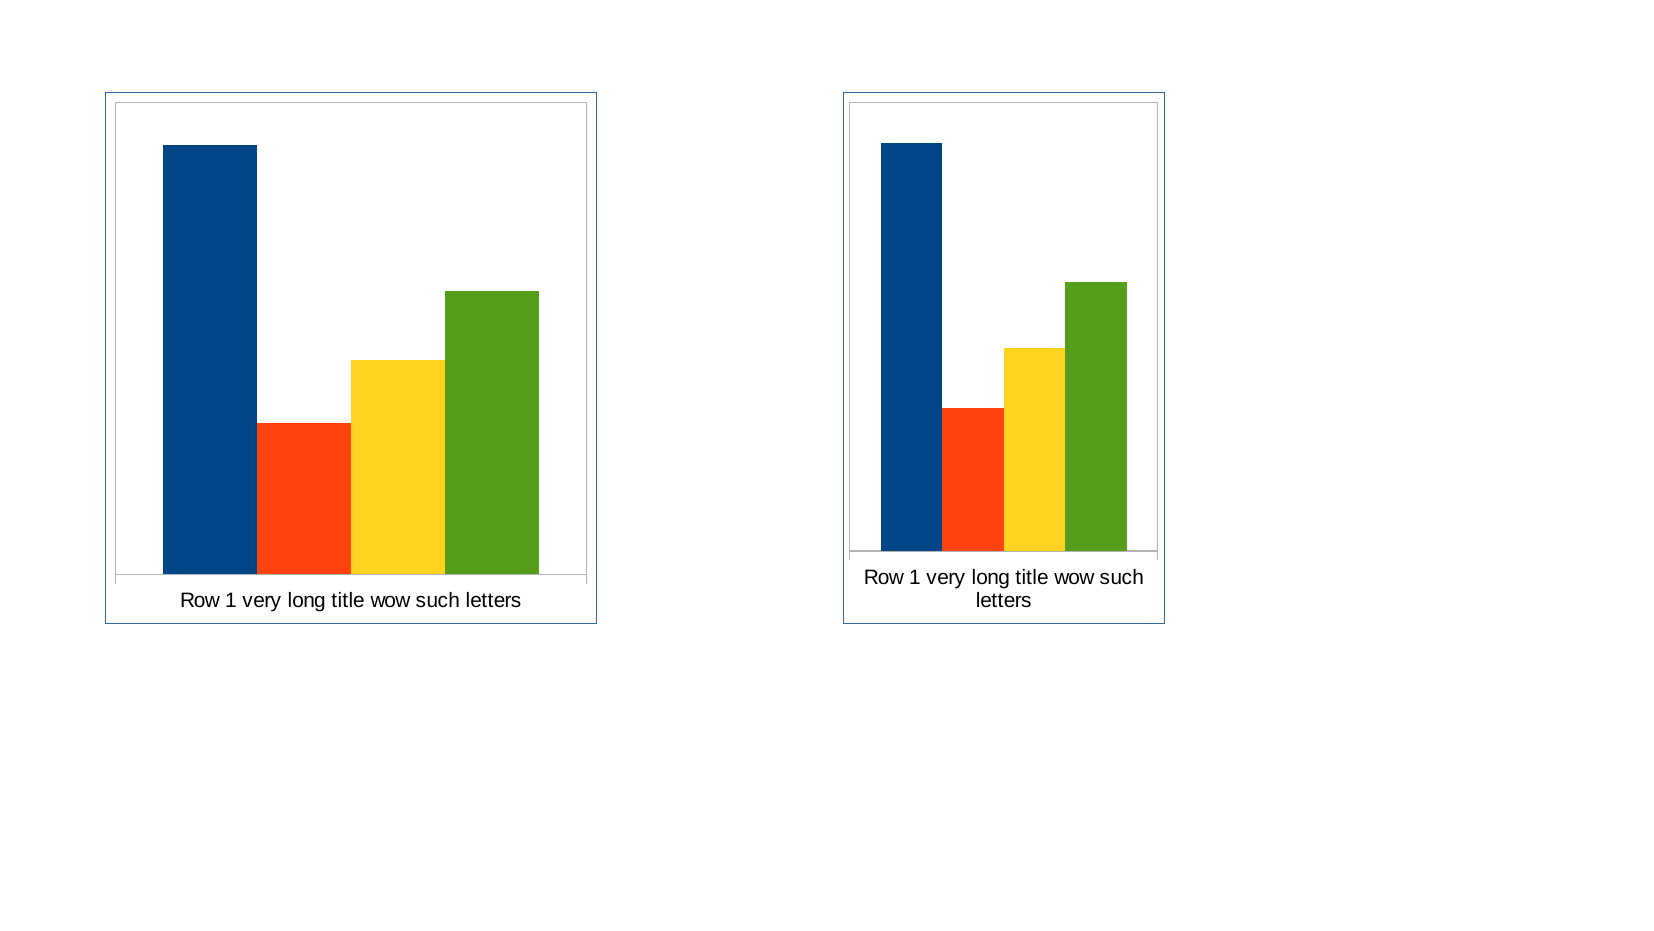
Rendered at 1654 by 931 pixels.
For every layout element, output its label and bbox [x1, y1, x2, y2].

chart [105, 92, 597, 624]
chart [843, 92, 1165, 624]
